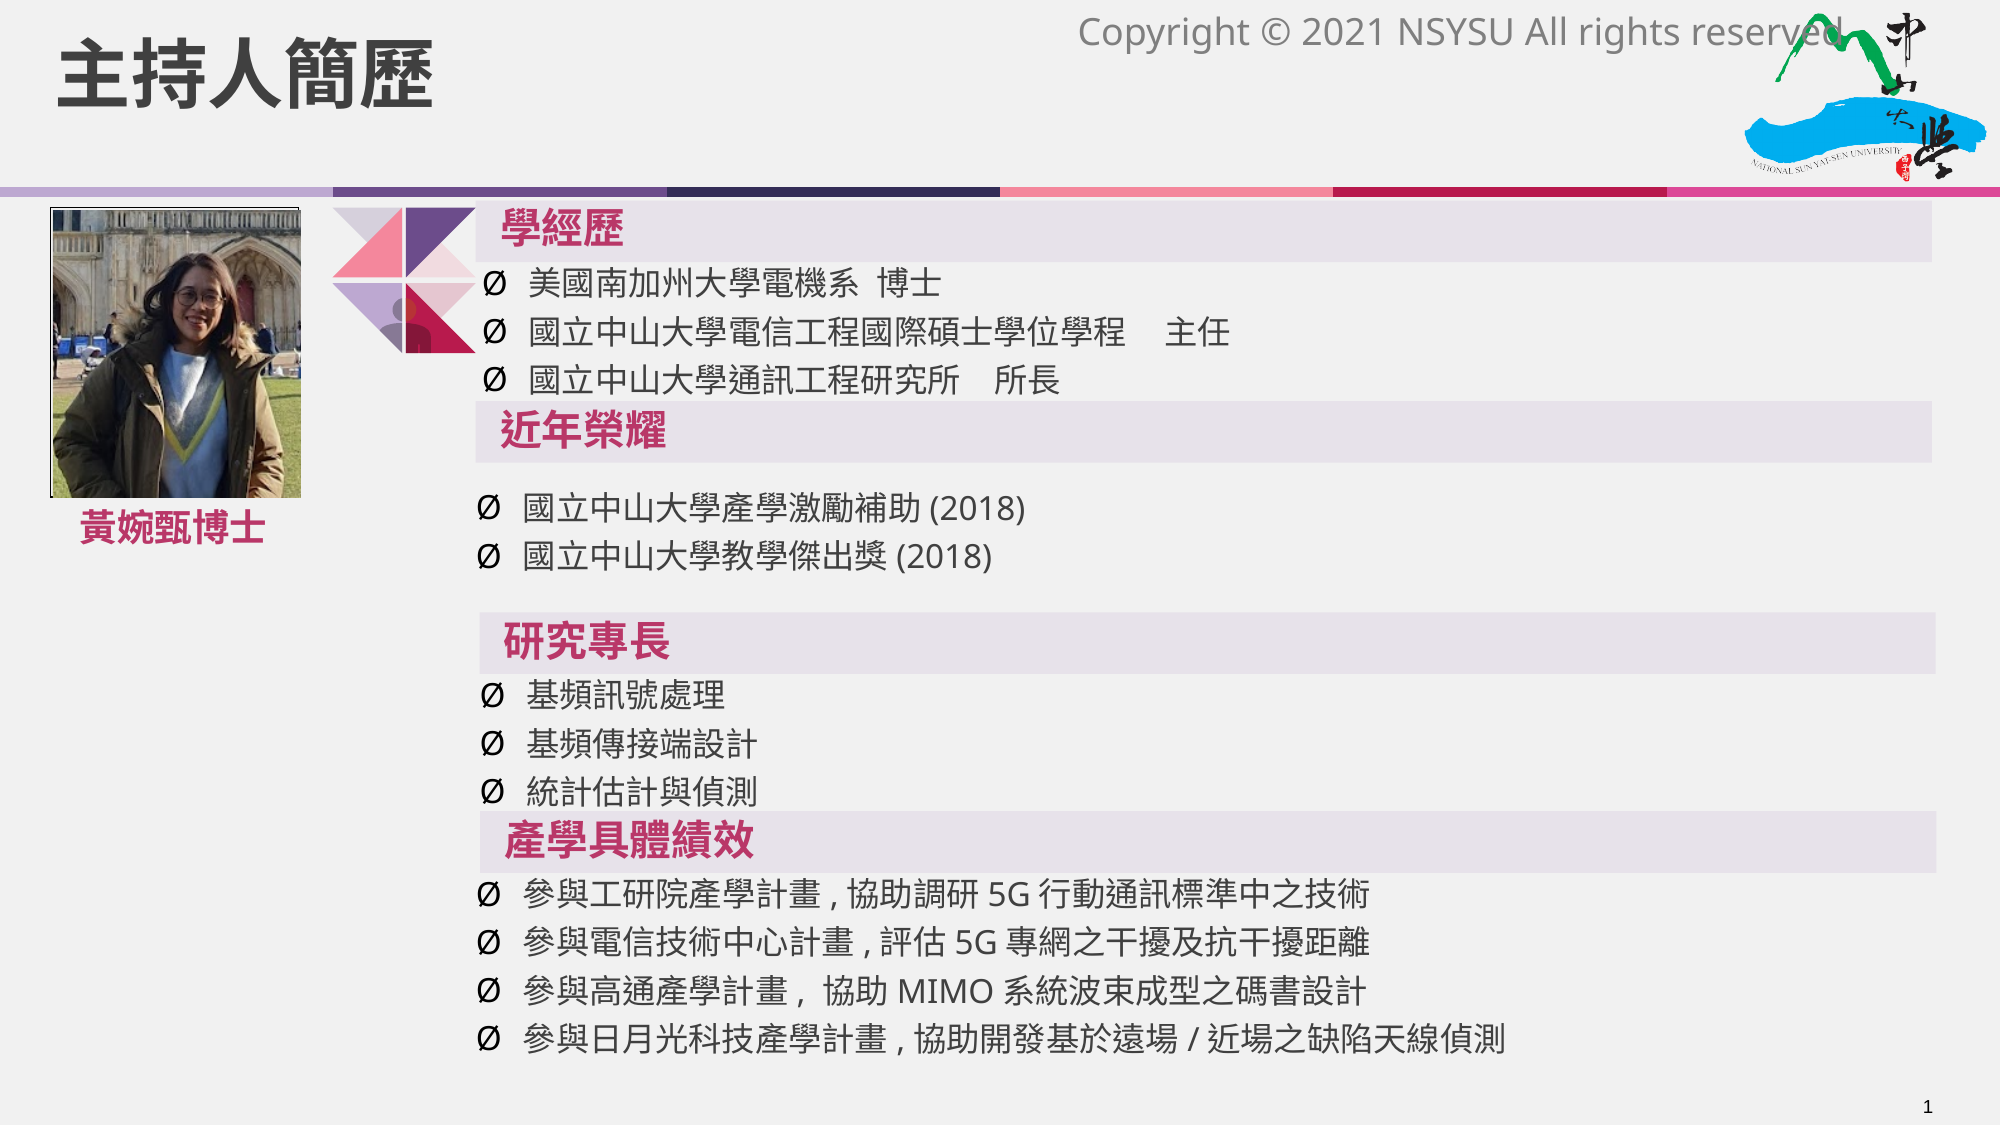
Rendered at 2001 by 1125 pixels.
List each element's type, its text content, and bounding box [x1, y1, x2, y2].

text_box 照片 [50, 207, 299, 497]
text_box 國立中山大學產學激勵補助(2018) 國立中山大學教學傑出獎(2018) [475, 486, 1920, 576]
text_box 美國南加州大學電機系 博士 國立中山大學電信工程國際碩士學位學程 主任 國立中山大學通訊工程研究所 所長 [481, 262, 1926, 400]
text_box 學經歷 [500, 207, 1413, 253]
text_box [332, 283, 403, 354]
text_box 近年榮耀 [500, 409, 1413, 455]
list 主持人簡歷 [32, 68, 1860, 160]
text_box 參與工研院產學計畫,協助調研5G行動通訊標準中之技術 參與電信技術中心計畫,評估5G專網之干擾及抗干擾距離 參與高通產學計畫, 協助MIMO系統波束成型之碼書設計 參與日月光科技產學計畫,協助開發基於遠場/近場之缺陷天線偵測 [475, 872, 1920, 1060]
text_box [476, 401, 1932, 463]
text_box 黃婉甄博士 [65, 502, 282, 557]
text_box [480, 811, 1936, 873]
text_box 研究專長 [503, 620, 1417, 666]
text_box 產學具體績效 [504, 819, 1418, 865]
text_box [480, 612, 1936, 674]
text_box [405, 283, 476, 354]
text_box 基頻訊號處理 基頻傳接端設計 統計估計與偵測 [479, 673, 1924, 812]
text_box 1 [1907, 1087, 2000, 1125]
text_box [405, 201, 1932, 278]
picture [52, 210, 301, 498]
text_box [332, 207, 403, 278]
